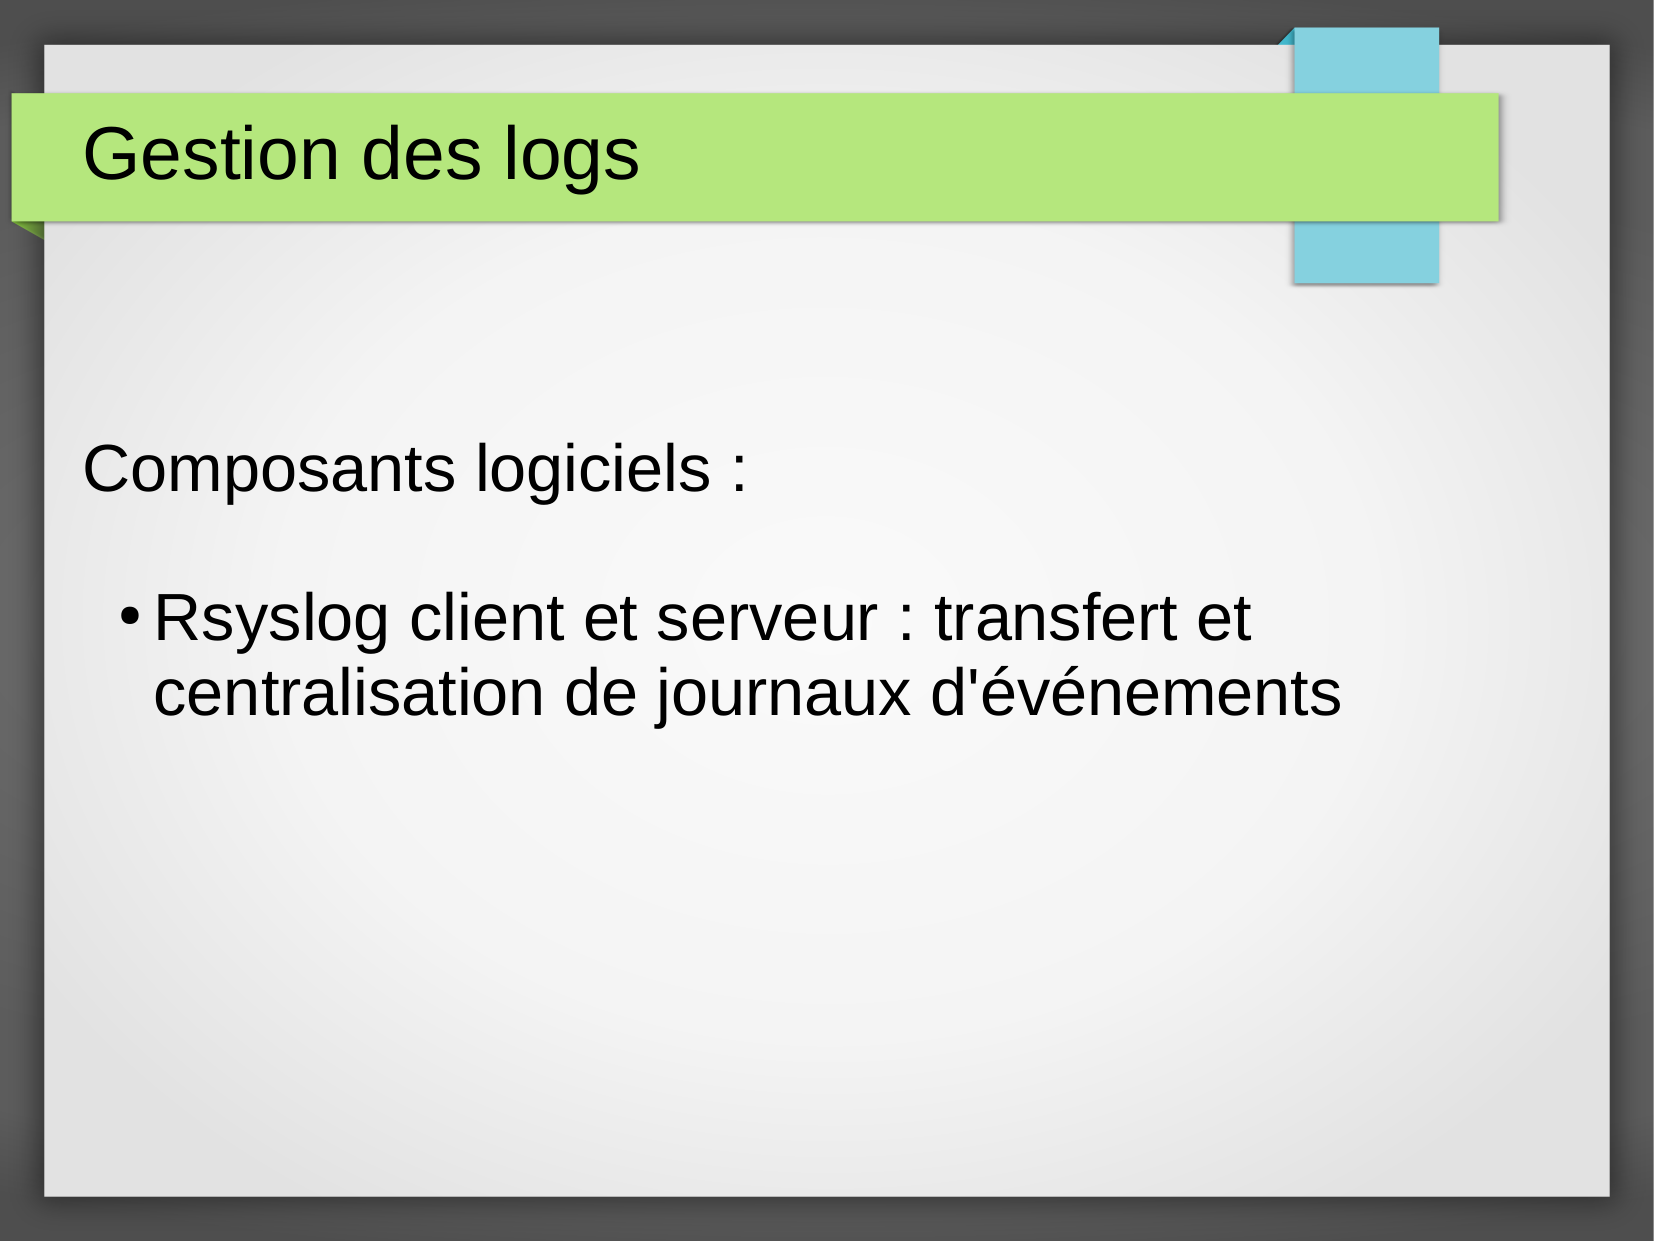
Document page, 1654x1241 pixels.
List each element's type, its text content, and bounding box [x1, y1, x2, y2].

title Gestion des logs [82, 94, 1264, 213]
picture [0, 0, 1654, 1241]
subtitle Composants logiciels : Rsyslog client et serveur : transfert et centralisation de journaux d'événements [82, 295, 1571, 1015]
